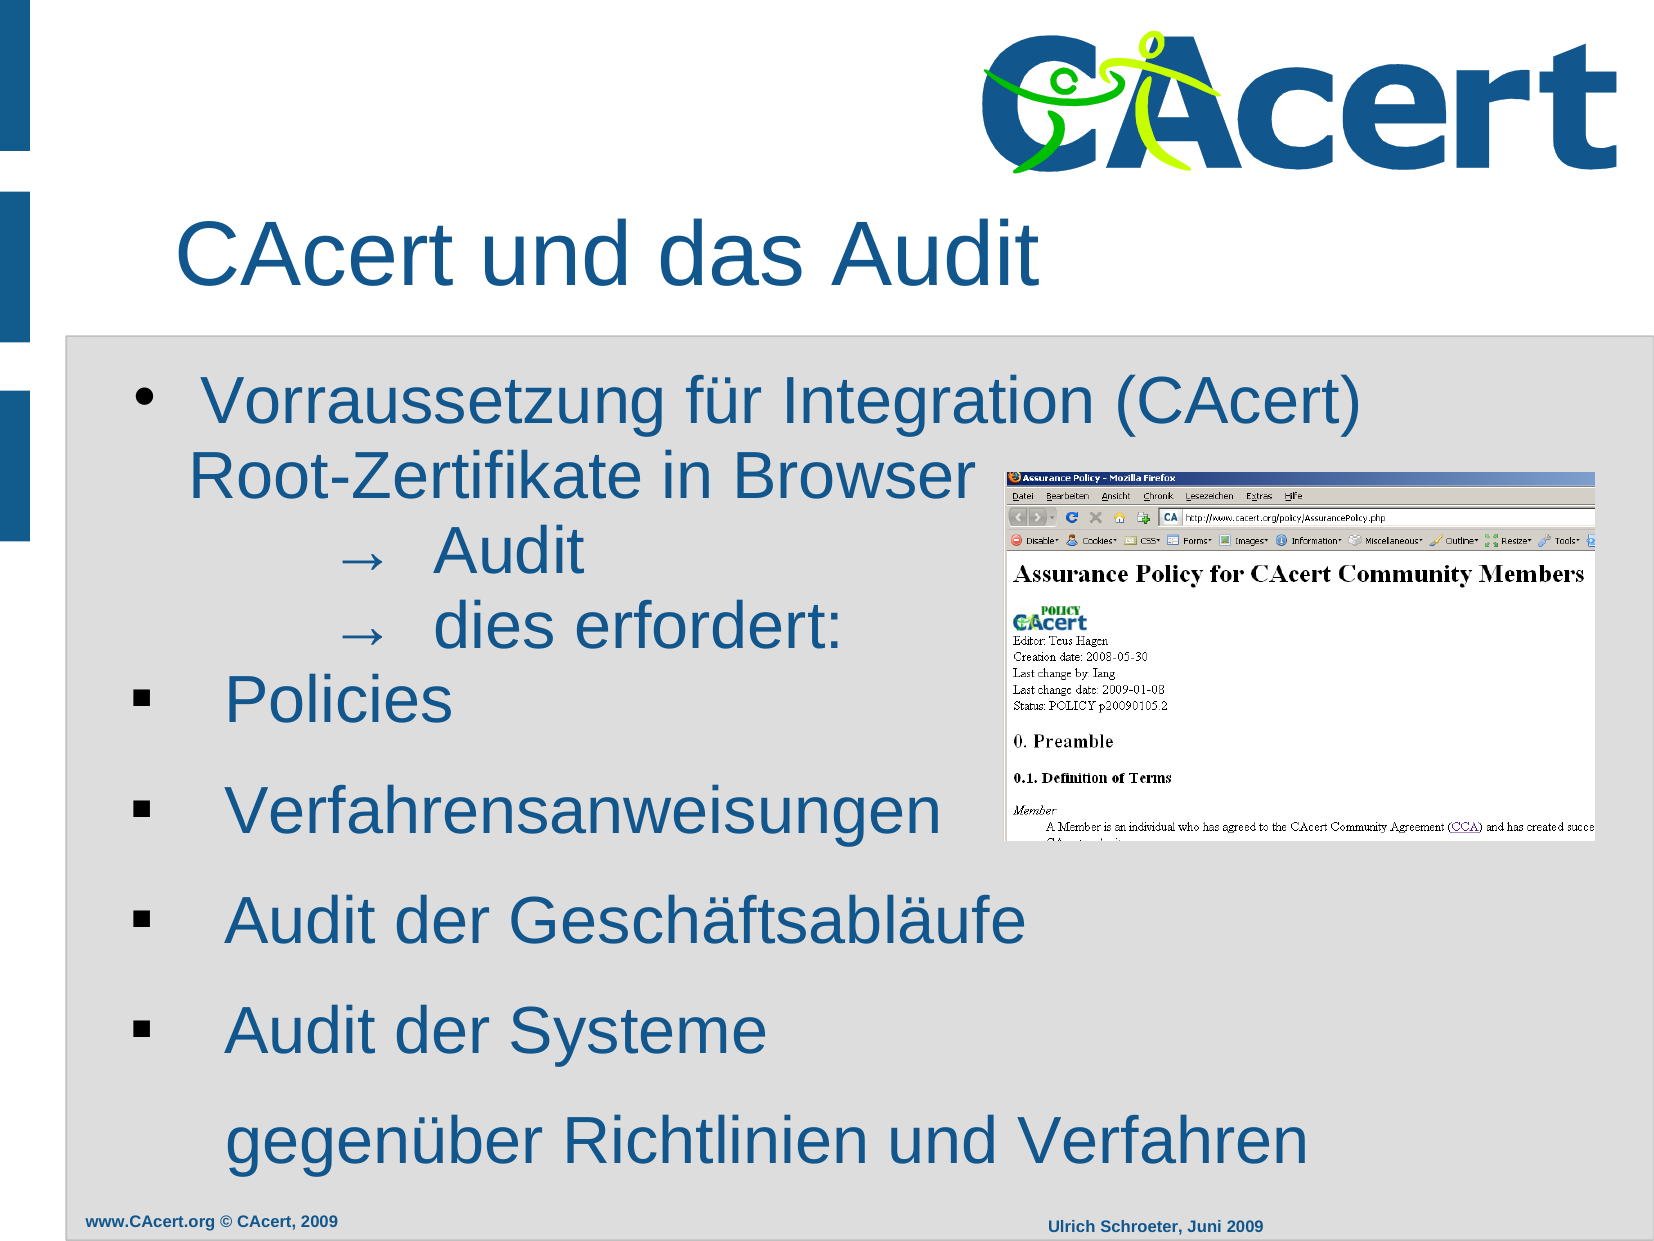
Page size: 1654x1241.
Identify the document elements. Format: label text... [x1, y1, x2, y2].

text_box CAcert und das Audit [118, 195, 1046, 313]
picture [1003, 472, 1595, 841]
text_box Vorraussetzung für Integration (CAcert) Root-Zertifikate in Browser → Audit → dies erfordert: Policies Verfahrensanweisungen Audit der Geschäftsabläufe Audit der Systeme gegenüber Richtlinien und Verfahren [118, 355, 1372, 1186]
